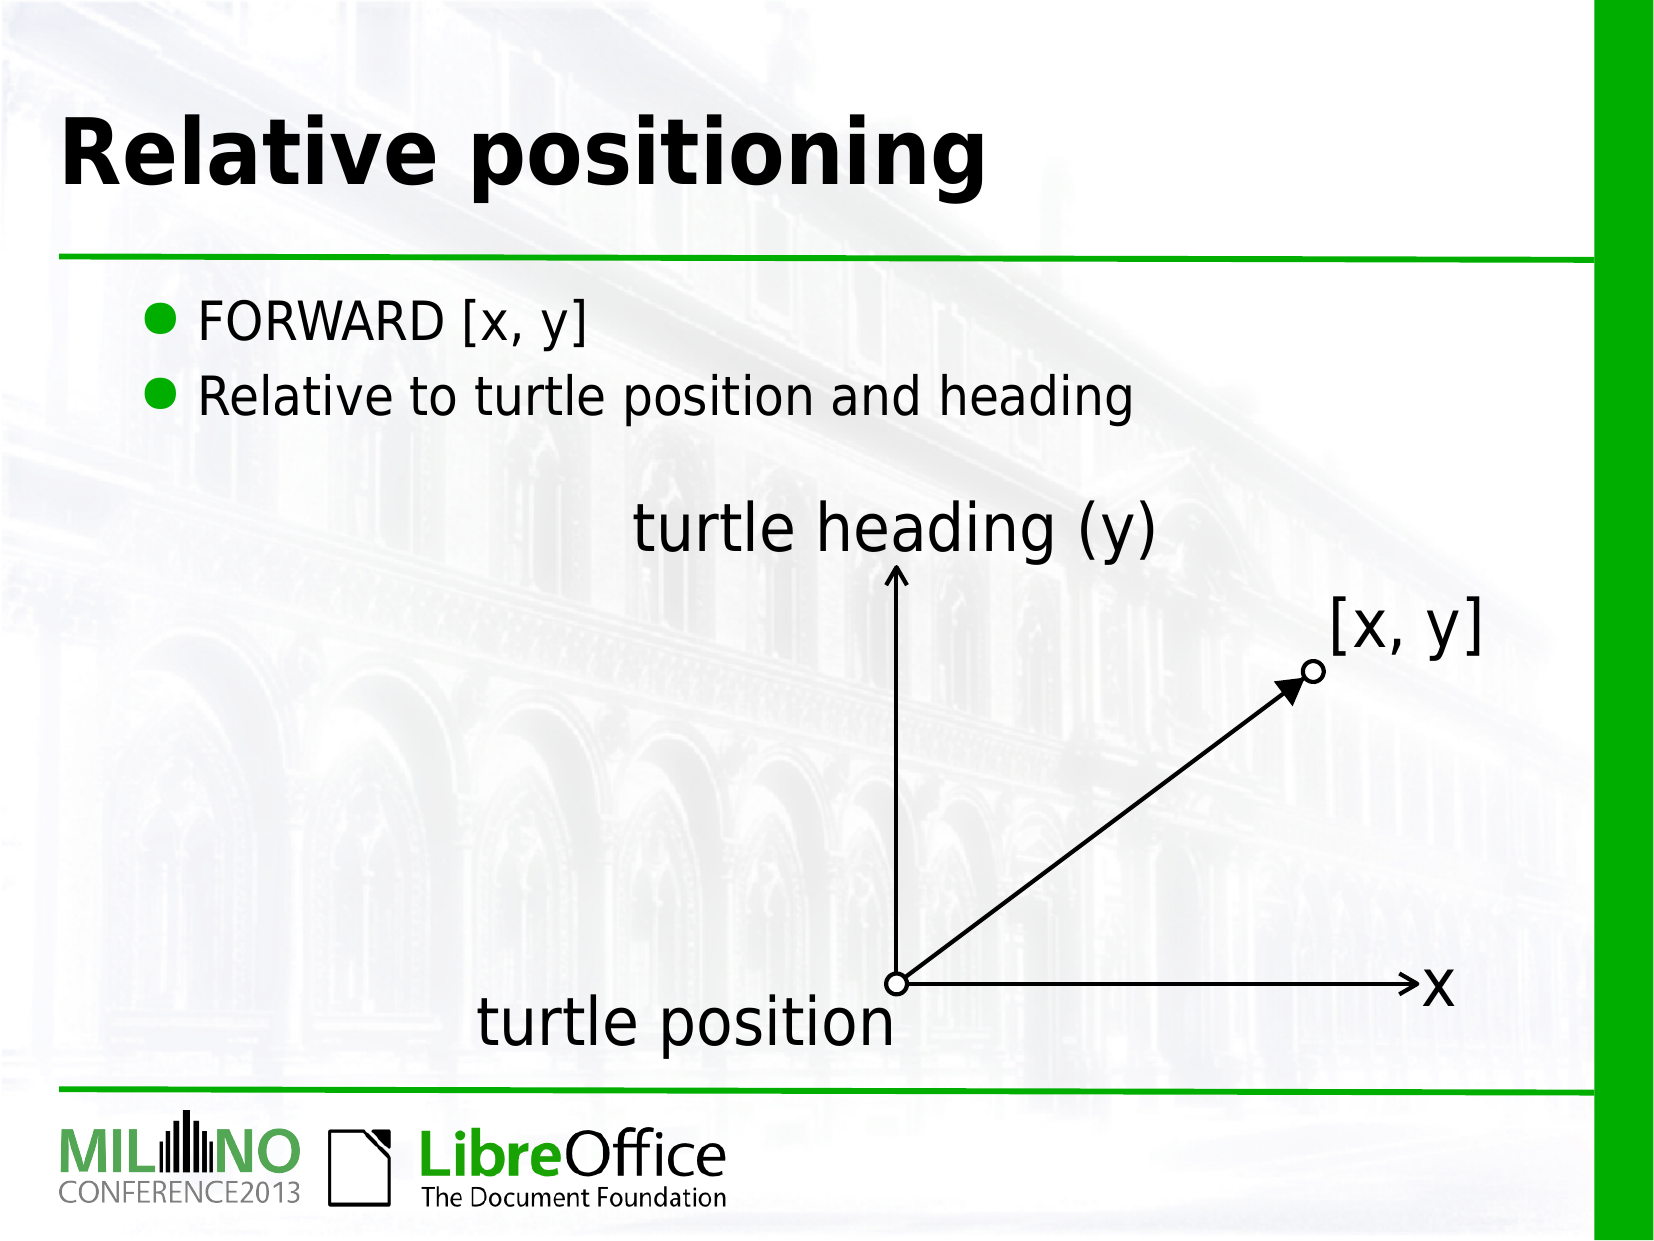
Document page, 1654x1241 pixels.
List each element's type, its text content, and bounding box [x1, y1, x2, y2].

text_box turtle position [476, 983, 897, 1062]
picture [1, 0, 1594, 1241]
text_box turtle heading (y) [633, 489, 1160, 568]
text_box x [1420, 944, 1457, 1023]
title Relative positioning [59, 49, 1548, 257]
text_box [x, y] [1328, 585, 1485, 664]
text_box [1273, 661, 1324, 707]
text_box [886, 973, 908, 995]
list FORWARD [x, y] Relative to turtle position and heading [35, 290, 1524, 1010]
